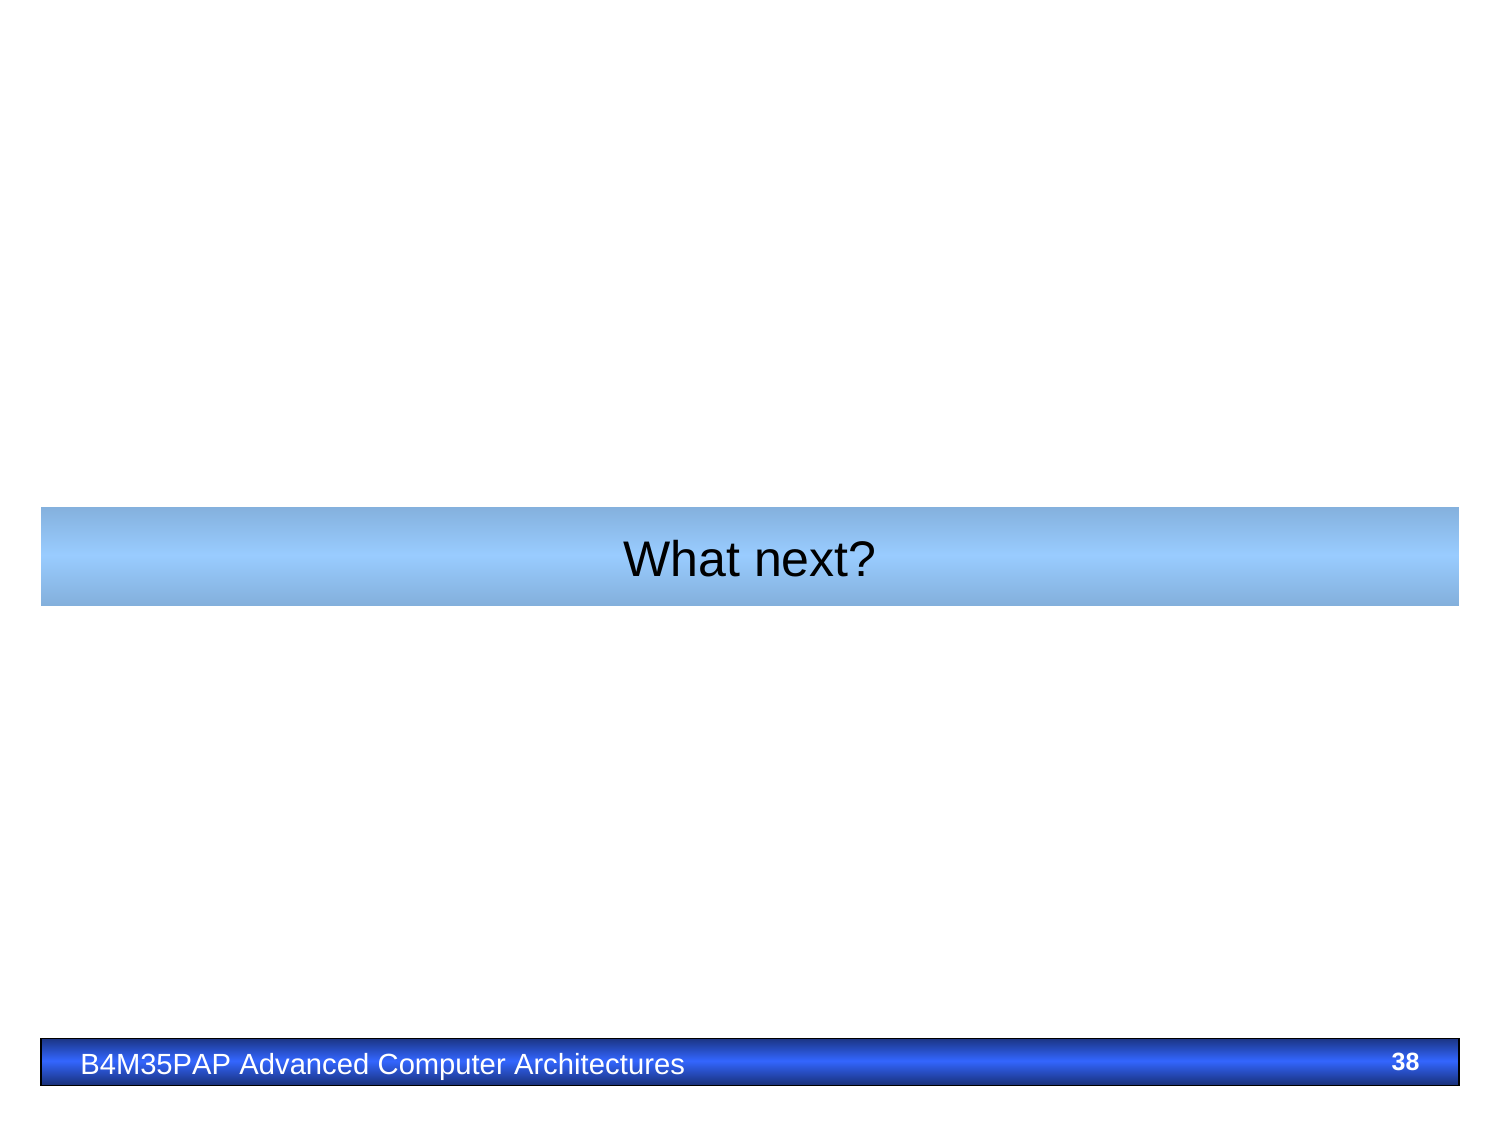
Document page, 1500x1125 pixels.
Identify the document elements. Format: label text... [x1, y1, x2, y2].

title What next? [41, 507, 1459, 606]
